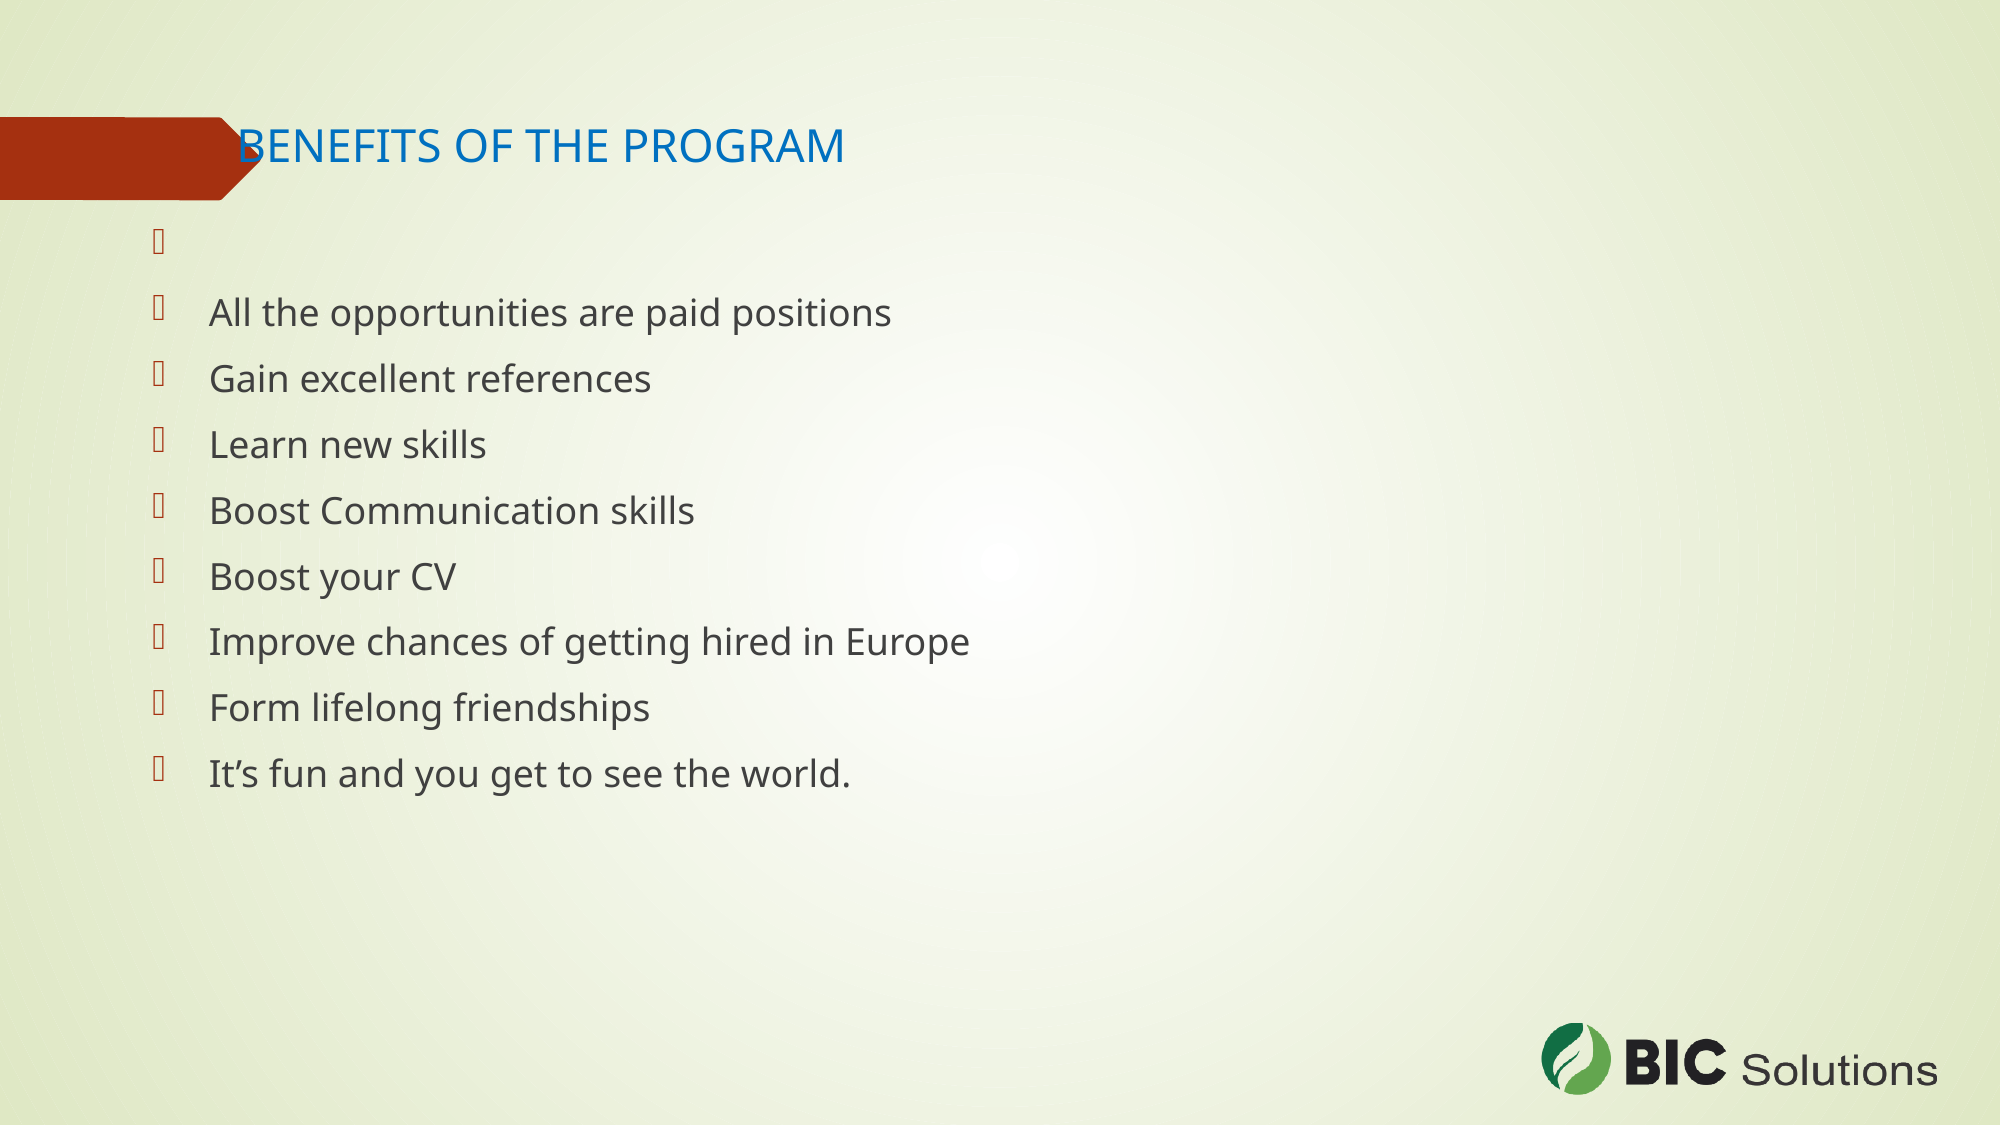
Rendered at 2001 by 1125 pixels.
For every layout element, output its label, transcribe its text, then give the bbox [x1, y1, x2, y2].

list All the opportunities are paid positions Gain excellent references Learn new skills Boost Communication skills Boost your CV Improve chances of getting hired in Europe Form lifelong friendships It’s fun and you get to see the world. [137, 149, 1863, 1014]
picture [1541, 1023, 1937, 1095]
title BENEFITS OF THE PROGRAM [137, 0, 1863, 149]
